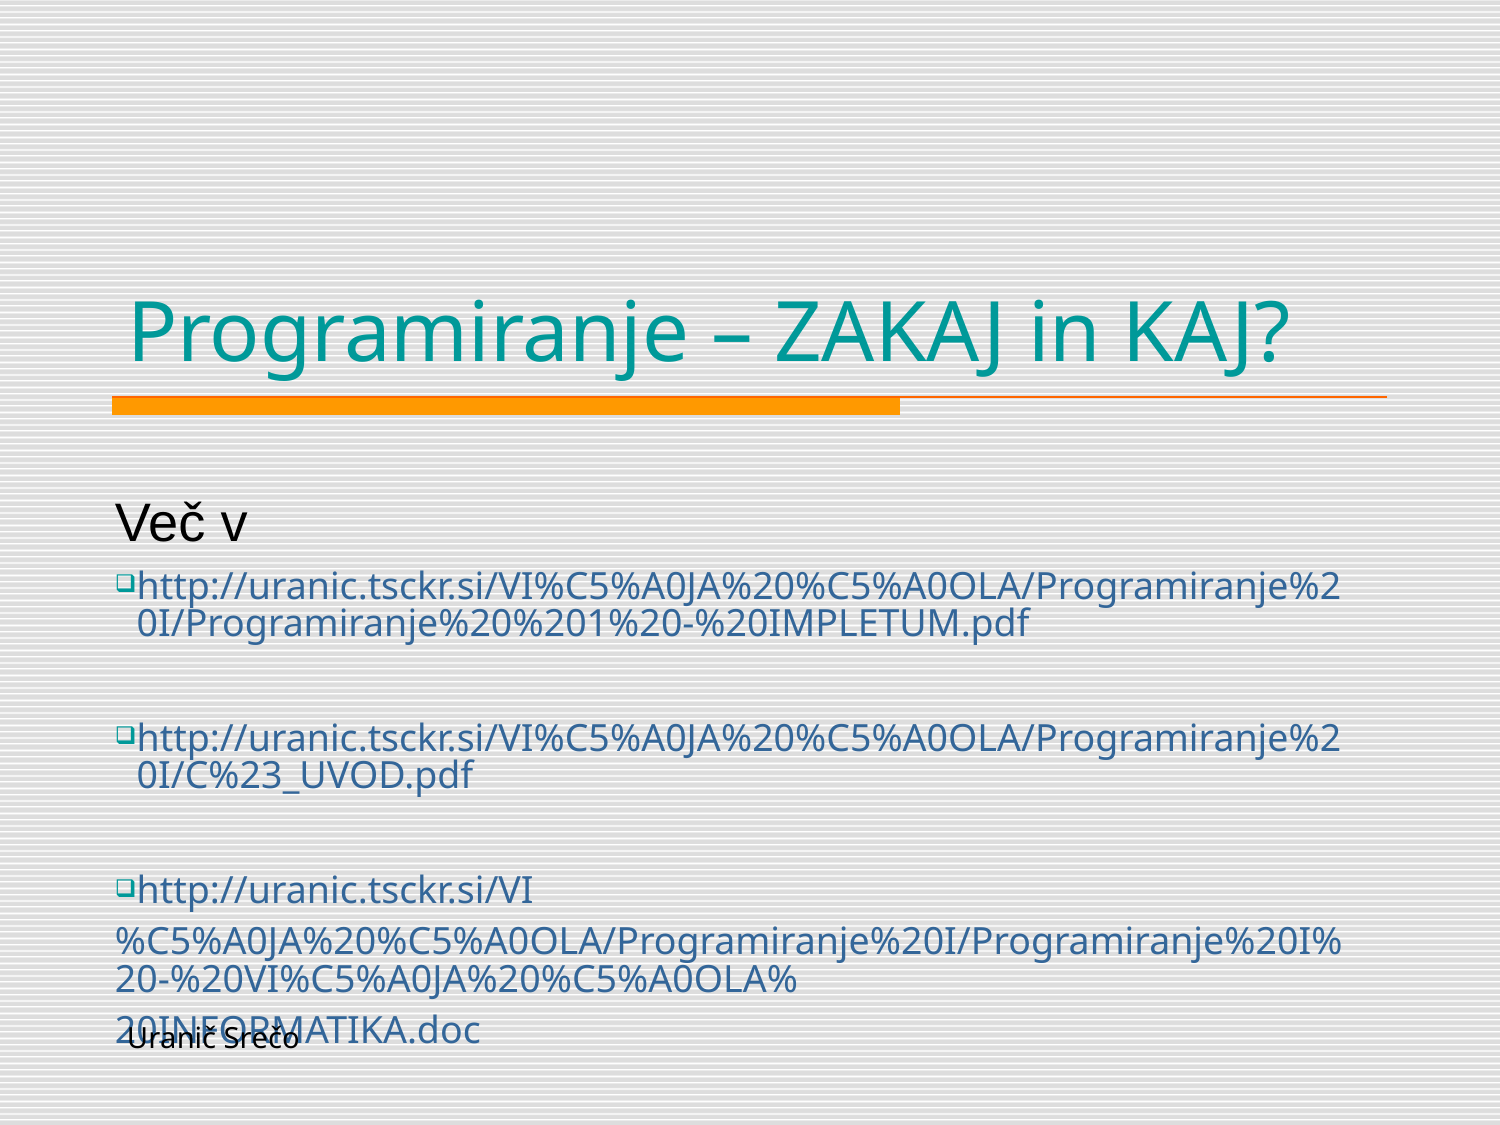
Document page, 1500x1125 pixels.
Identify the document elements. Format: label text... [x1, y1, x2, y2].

text_box Uranič Srečo [112, 1011, 396, 1071]
subtitle Več v http://uranic.tsckr.si/VI%C5%A0JA%20%C5%A0OLA/Programiranje%20I/Programiranje%20%201%20-%20IMPLETUM.pdf http://uranic.tsckr.si/VI%C5%A0JA%20%C5%A0OLA/Programiranje%20I/C%23_UVOD.pdf http://uranic.tsckr.si/VI%C5%A0JA%20%C5%A0OLA/Programiranje%20I/Programiranje%20I%20-%20VI%C5%A0JA%20%C5%A0OLA%20INFORMATIKA.doc [100, 479, 1369, 931]
picture [0, 0, 1500, 1125]
title Programiranje – ZAKAJ in KAJ? [112, 160, 1388, 386]
